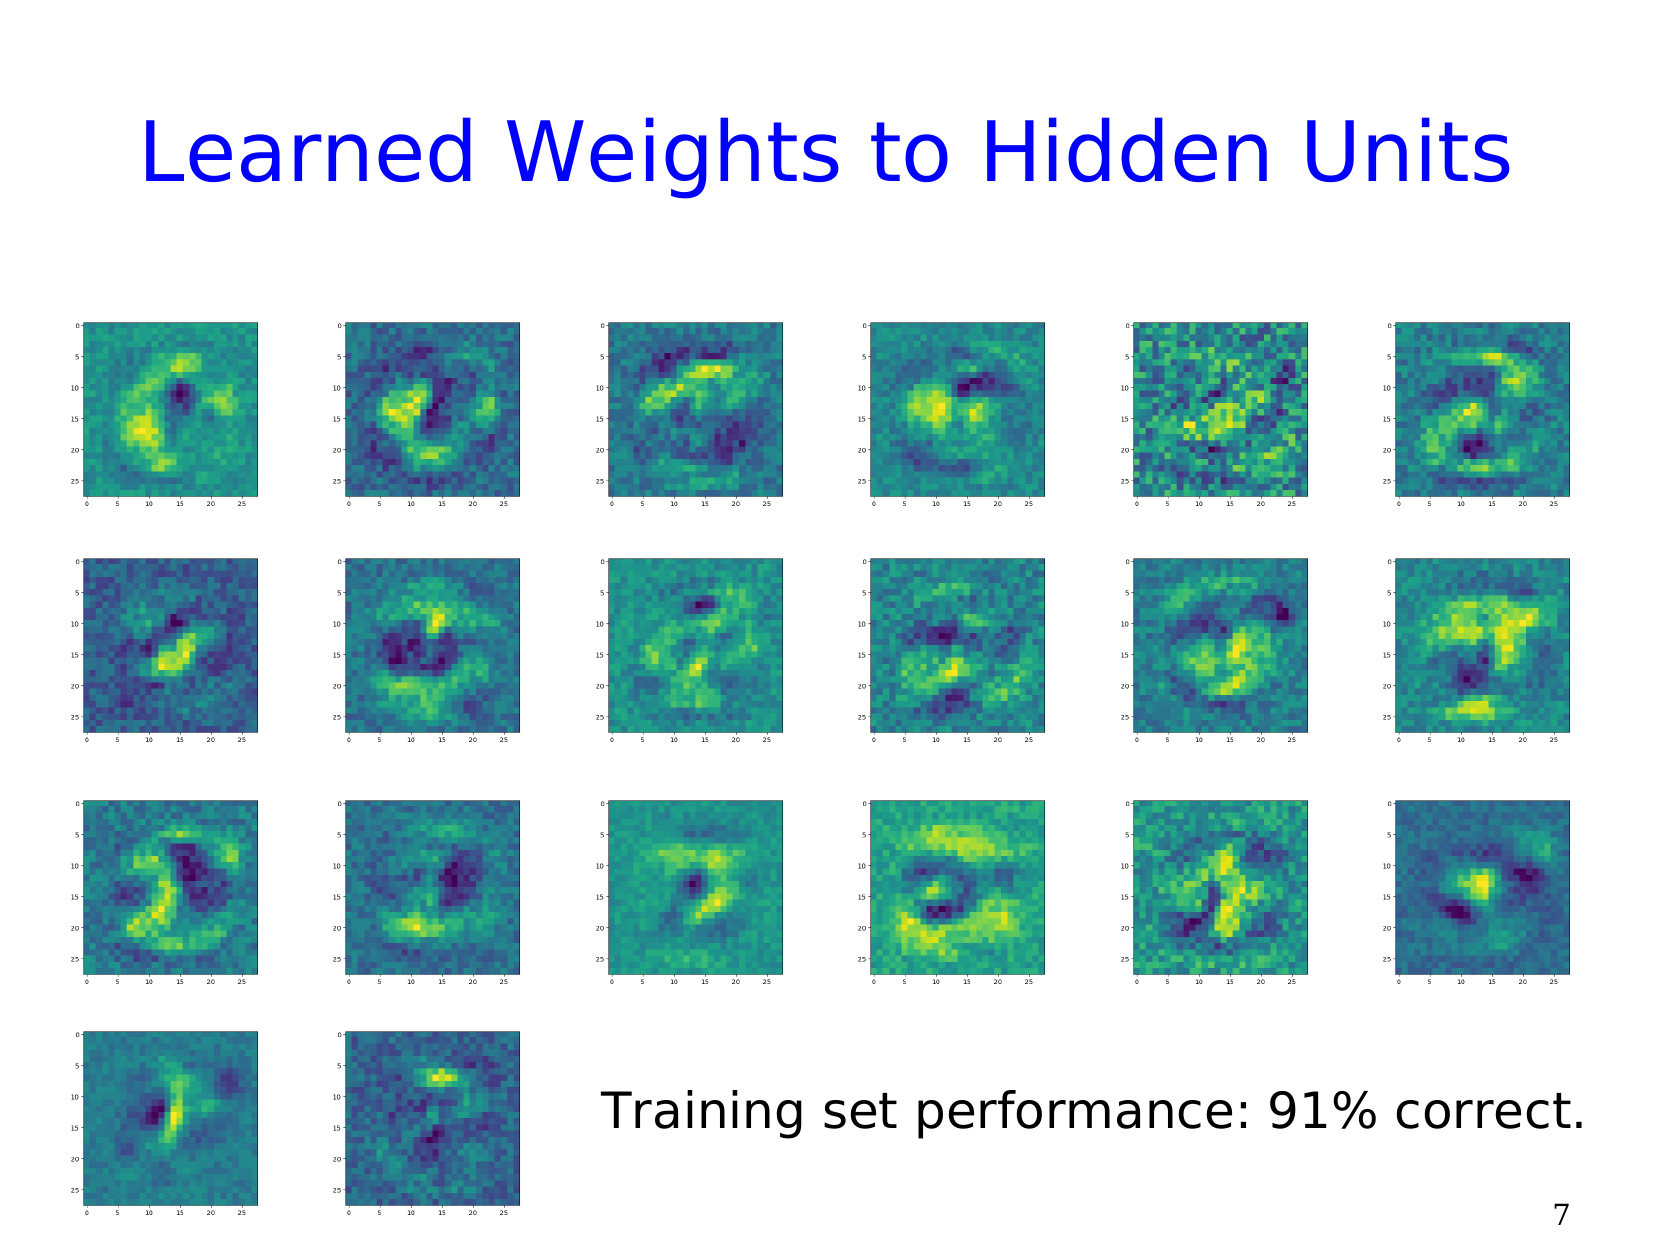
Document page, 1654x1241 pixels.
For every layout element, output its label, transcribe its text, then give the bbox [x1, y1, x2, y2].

text_box Training set performance: 91% correct. [586, 1074, 1636, 1206]
picture [16, 1004, 579, 1230]
title Learned Weights to Hidden Units [82, 49, 1571, 257]
picture [16, 295, 1629, 521]
picture [16, 531, 1629, 757]
picture [16, 773, 1629, 999]
